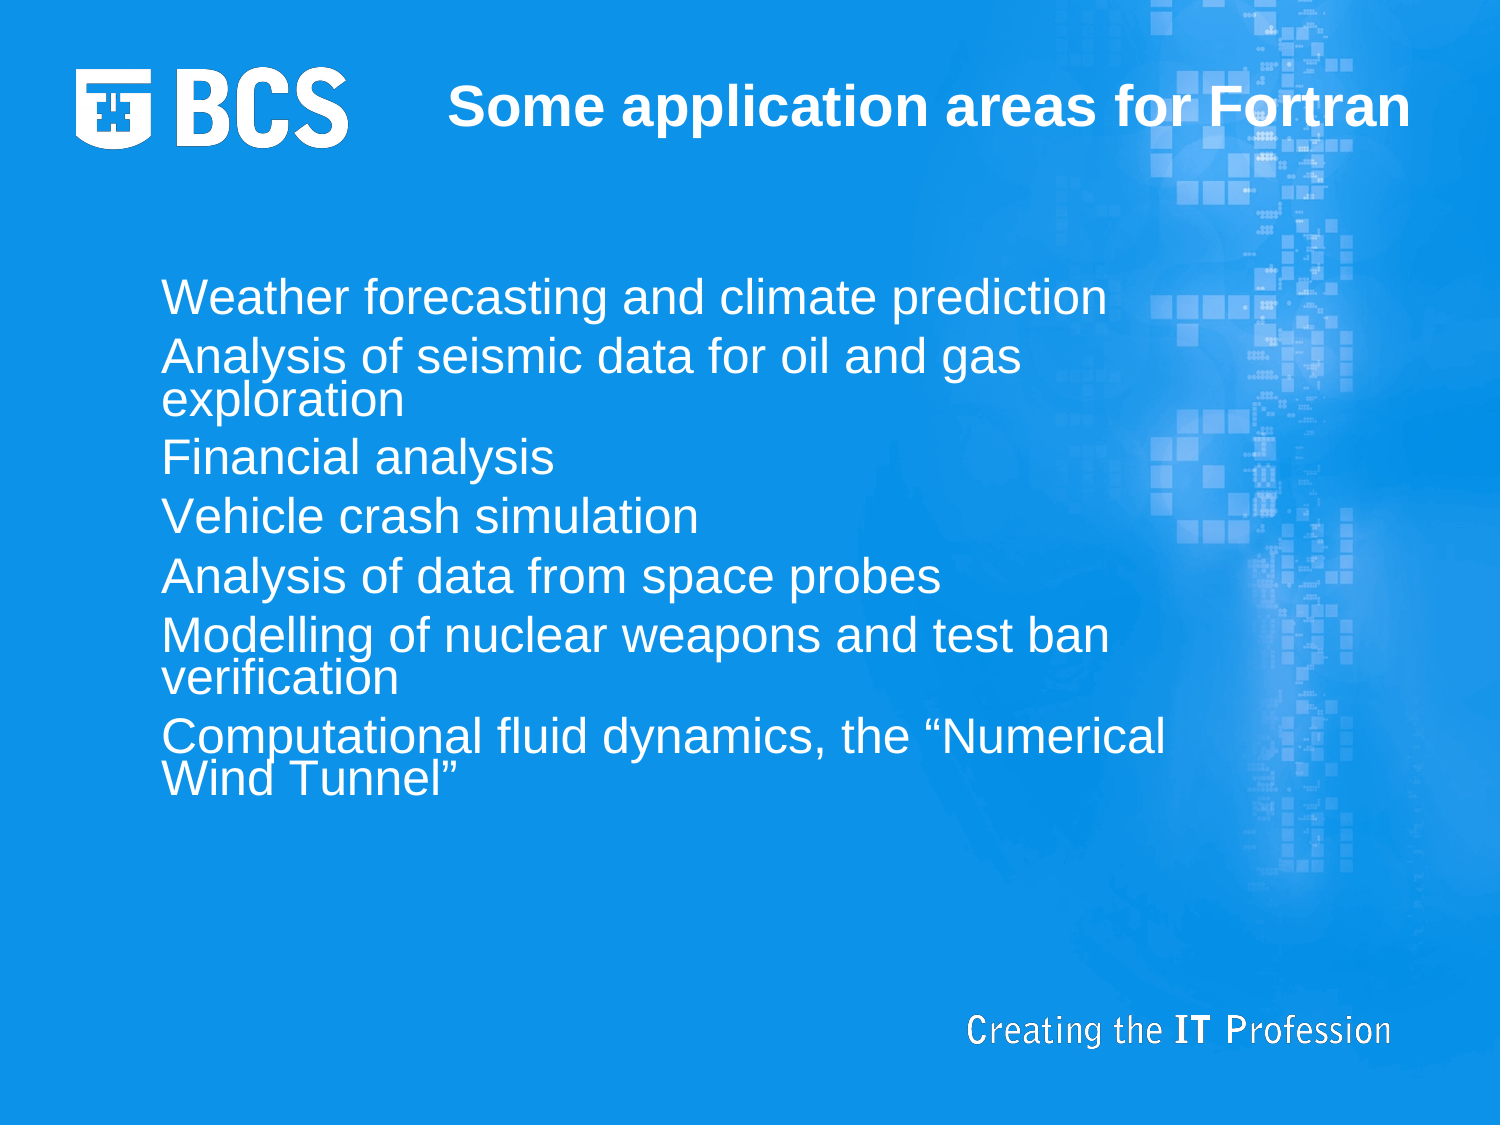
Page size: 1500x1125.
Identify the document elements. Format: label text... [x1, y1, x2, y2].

subtitle Weather forecasting and climate prediction Analysis of seismic data for oil and gas exploration Financial analysis Vehicle crash simulation Analysis of data from space probes Modelling of nuclear weapons and test ban verification Computational fluid dynamics, the “Numerical Wind Tunnel” [85, 201, 1268, 884]
title Some application areas for Fortran [413, 46, 1447, 178]
picture [0, 0, 1500, 1125]
